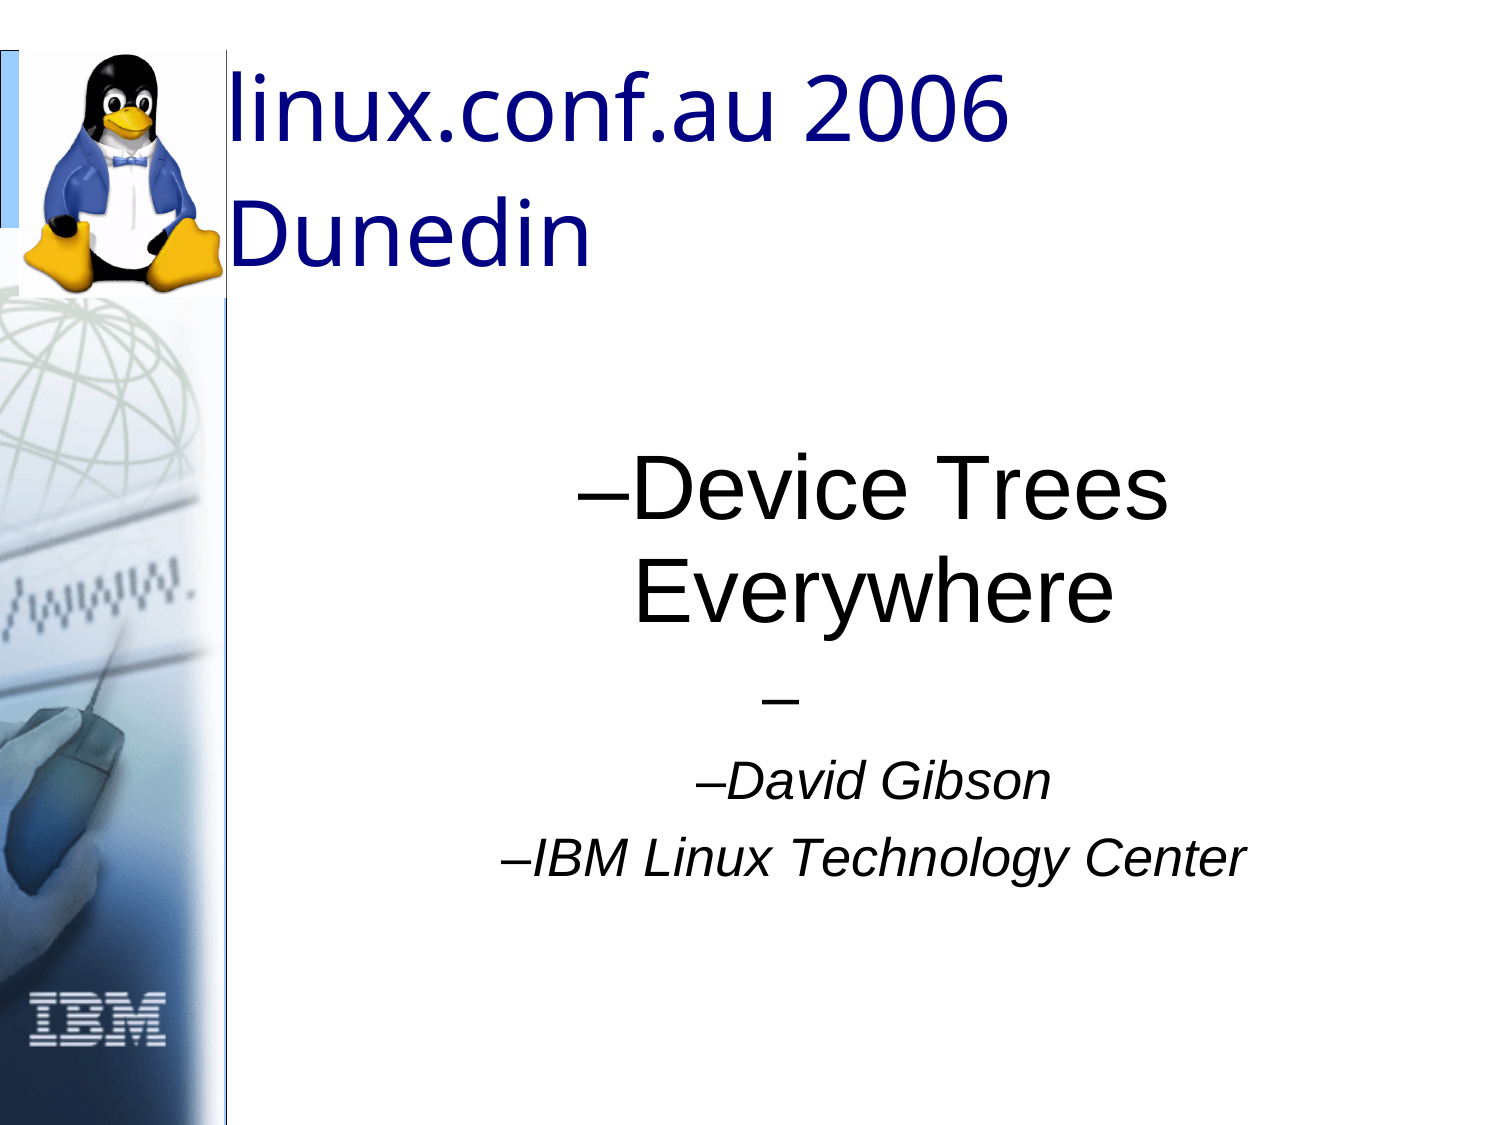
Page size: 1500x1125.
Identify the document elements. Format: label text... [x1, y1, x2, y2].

subtitle Device Trees Everywhere David Gibson IBM Linux Technology Center [212, 324, 1388, 1001]
title linux.conf.au 2006 Dunedin [224, 99, 1388, 238]
